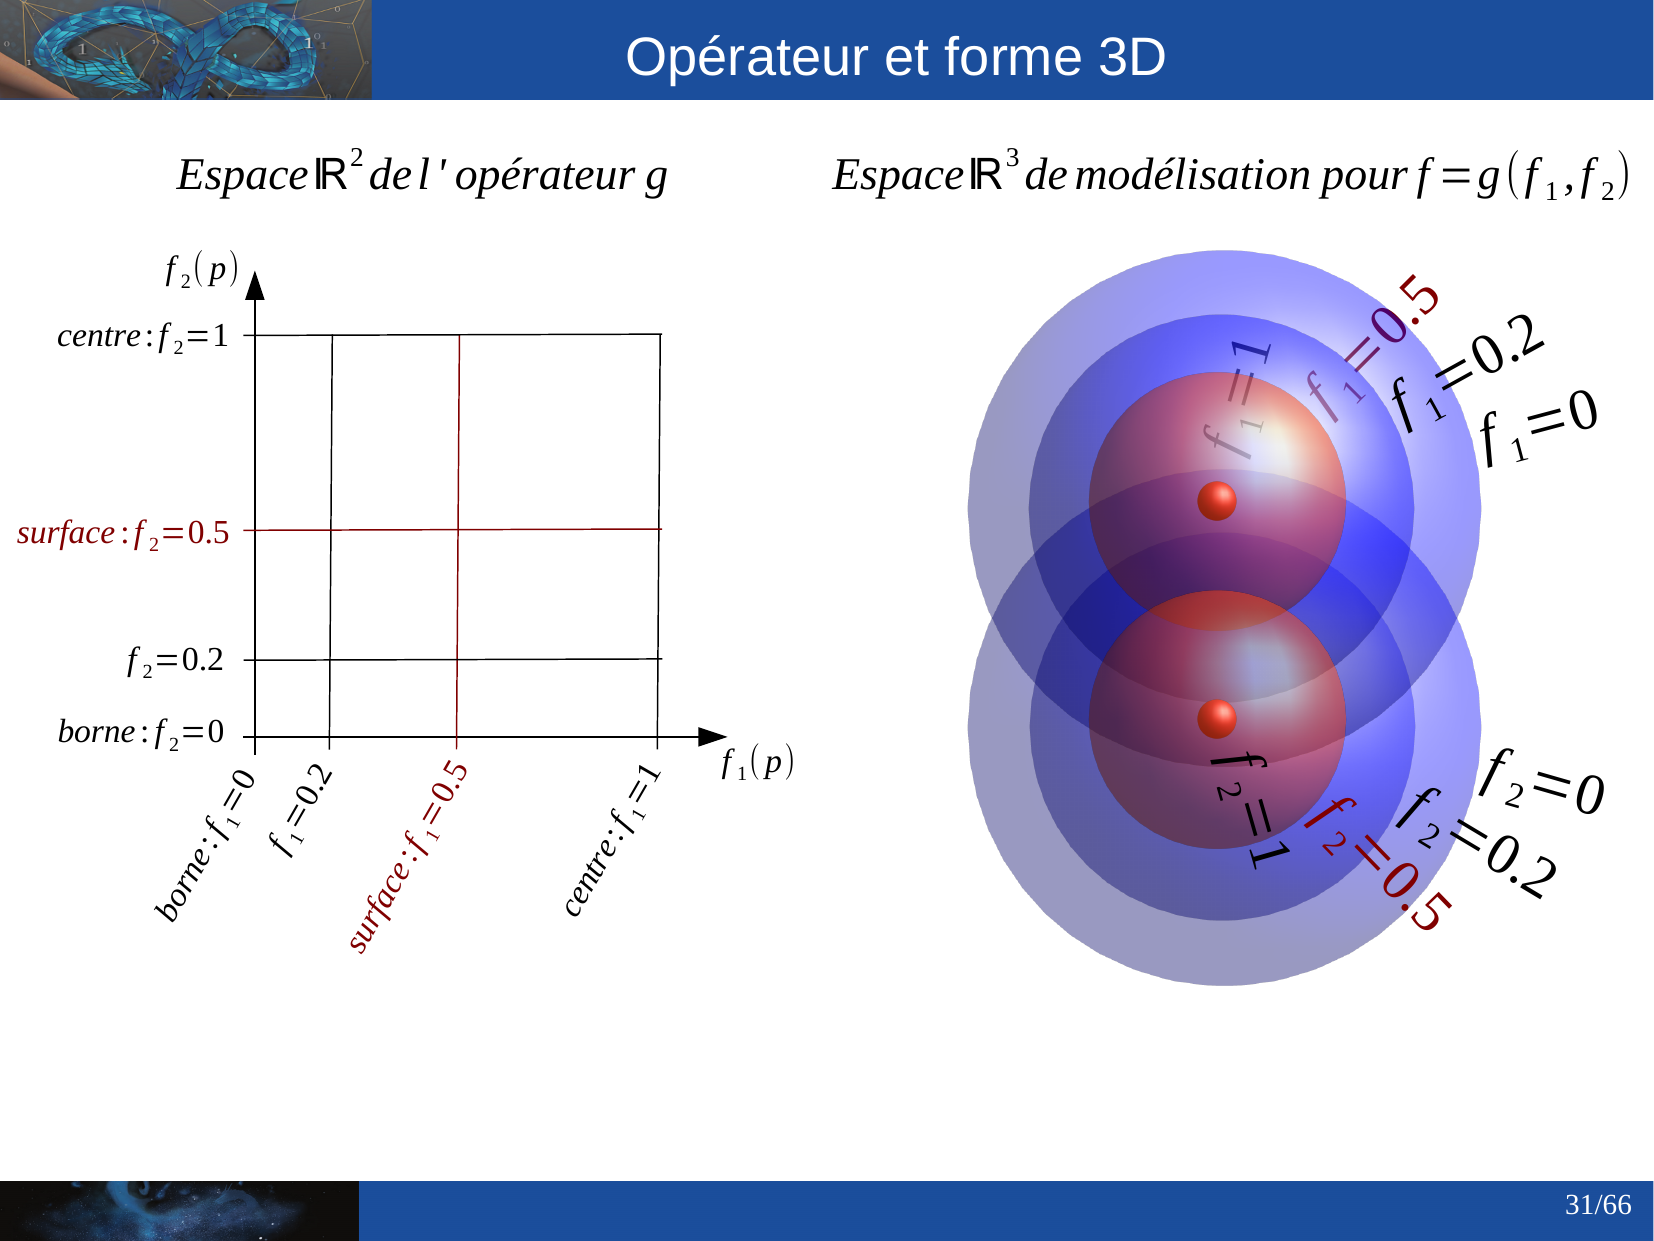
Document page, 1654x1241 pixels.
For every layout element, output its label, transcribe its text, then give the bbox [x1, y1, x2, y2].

chart [822, 142, 1639, 207]
title Opérateur et forme 3D [387, 10, 1407, 102]
chart [1372, 257, 1464, 347]
chart [53, 316, 233, 359]
chart [167, 142, 676, 204]
chart [333, 751, 483, 967]
chart [161, 249, 243, 293]
chart [53, 713, 229, 756]
picture [0, 1181, 1654, 1241]
chart [144, 759, 271, 934]
chart [717, 742, 800, 786]
chart [548, 752, 676, 930]
chart [257, 753, 347, 866]
chart [1371, 295, 1615, 480]
picture [0, 0, 1654, 100]
chart [122, 640, 228, 683]
chart [12, 513, 234, 556]
chart [1199, 731, 1621, 956]
